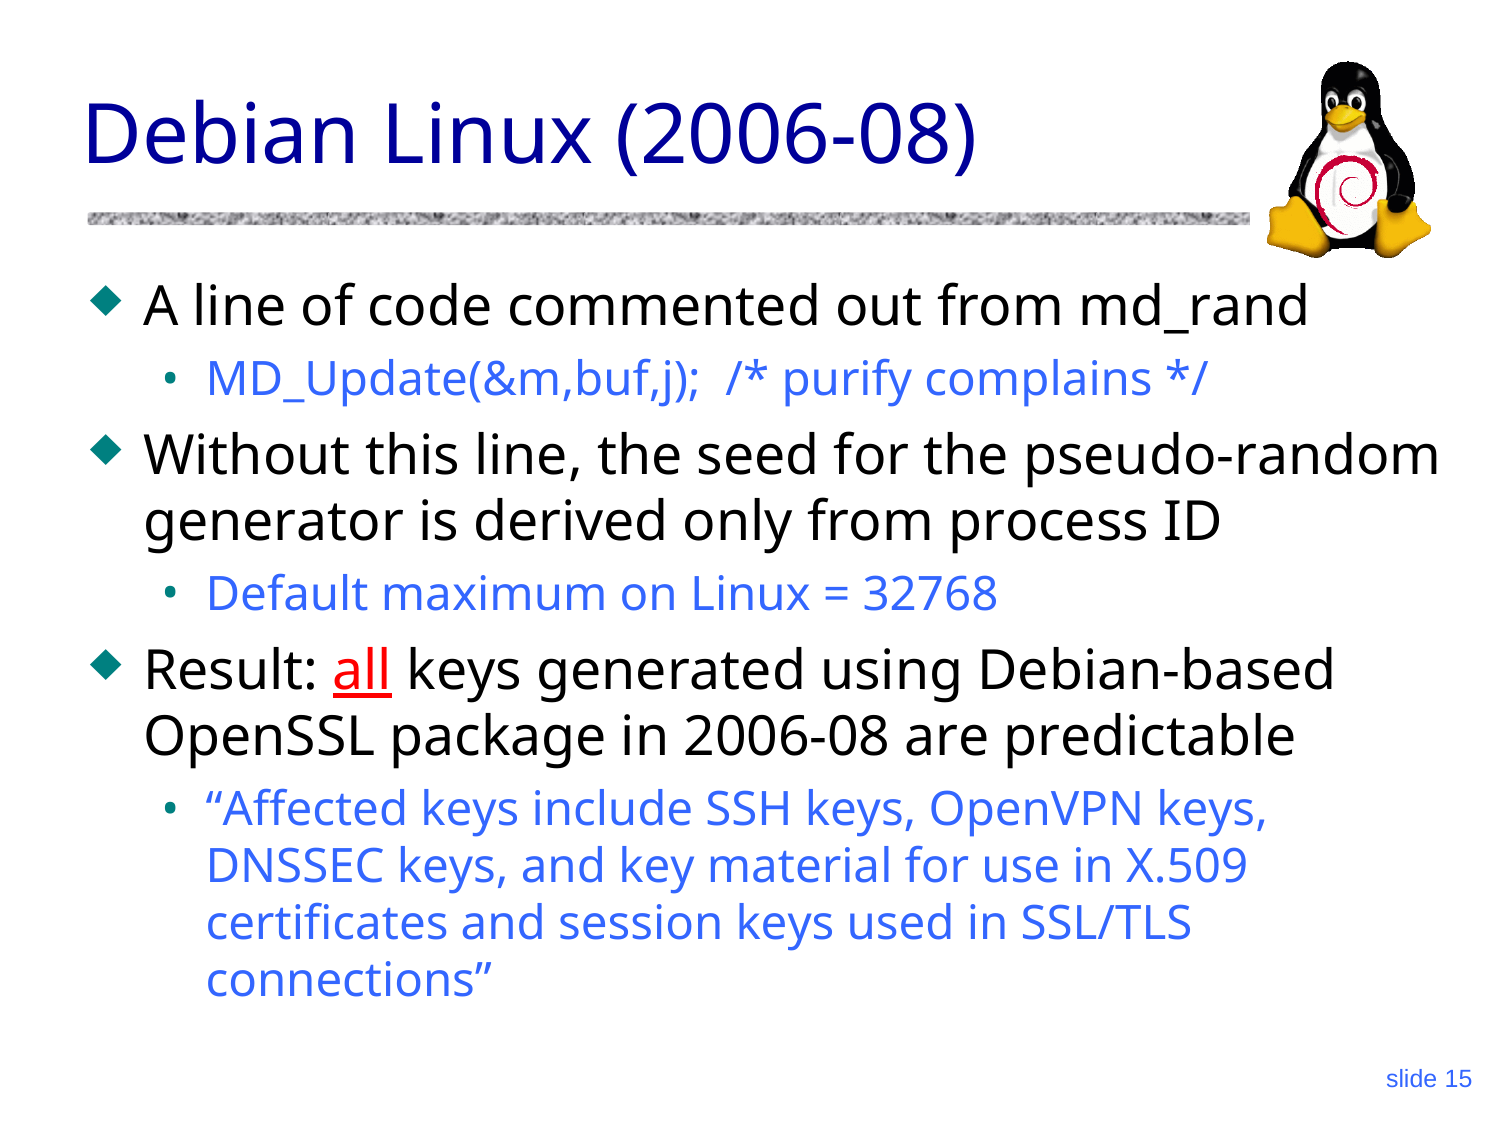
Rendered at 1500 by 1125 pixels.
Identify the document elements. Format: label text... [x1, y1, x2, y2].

list A line of code commented out from md_rand MD_Update(&m,buf,j); /* purify complains */ Without this line, the seed for the pseudo-random generator is derived only from process ID Default maximum on Linux = 32768 Result: all keys generated using Debian-based OpenSSL package in 2006-08 are predictable “Affected keys include SSH keys, OpenVPN keys, DNSSEC keys, and key material for use in X.509 certificates and session keys used in SSL/TLS connections” [75, 262, 1466, 1075]
picture [87, 37, 1466, 276]
text_box slide <number> [1174, 1025, 1488, 1101]
title Debian Linux (2006-08) [66, 37, 1250, 188]
